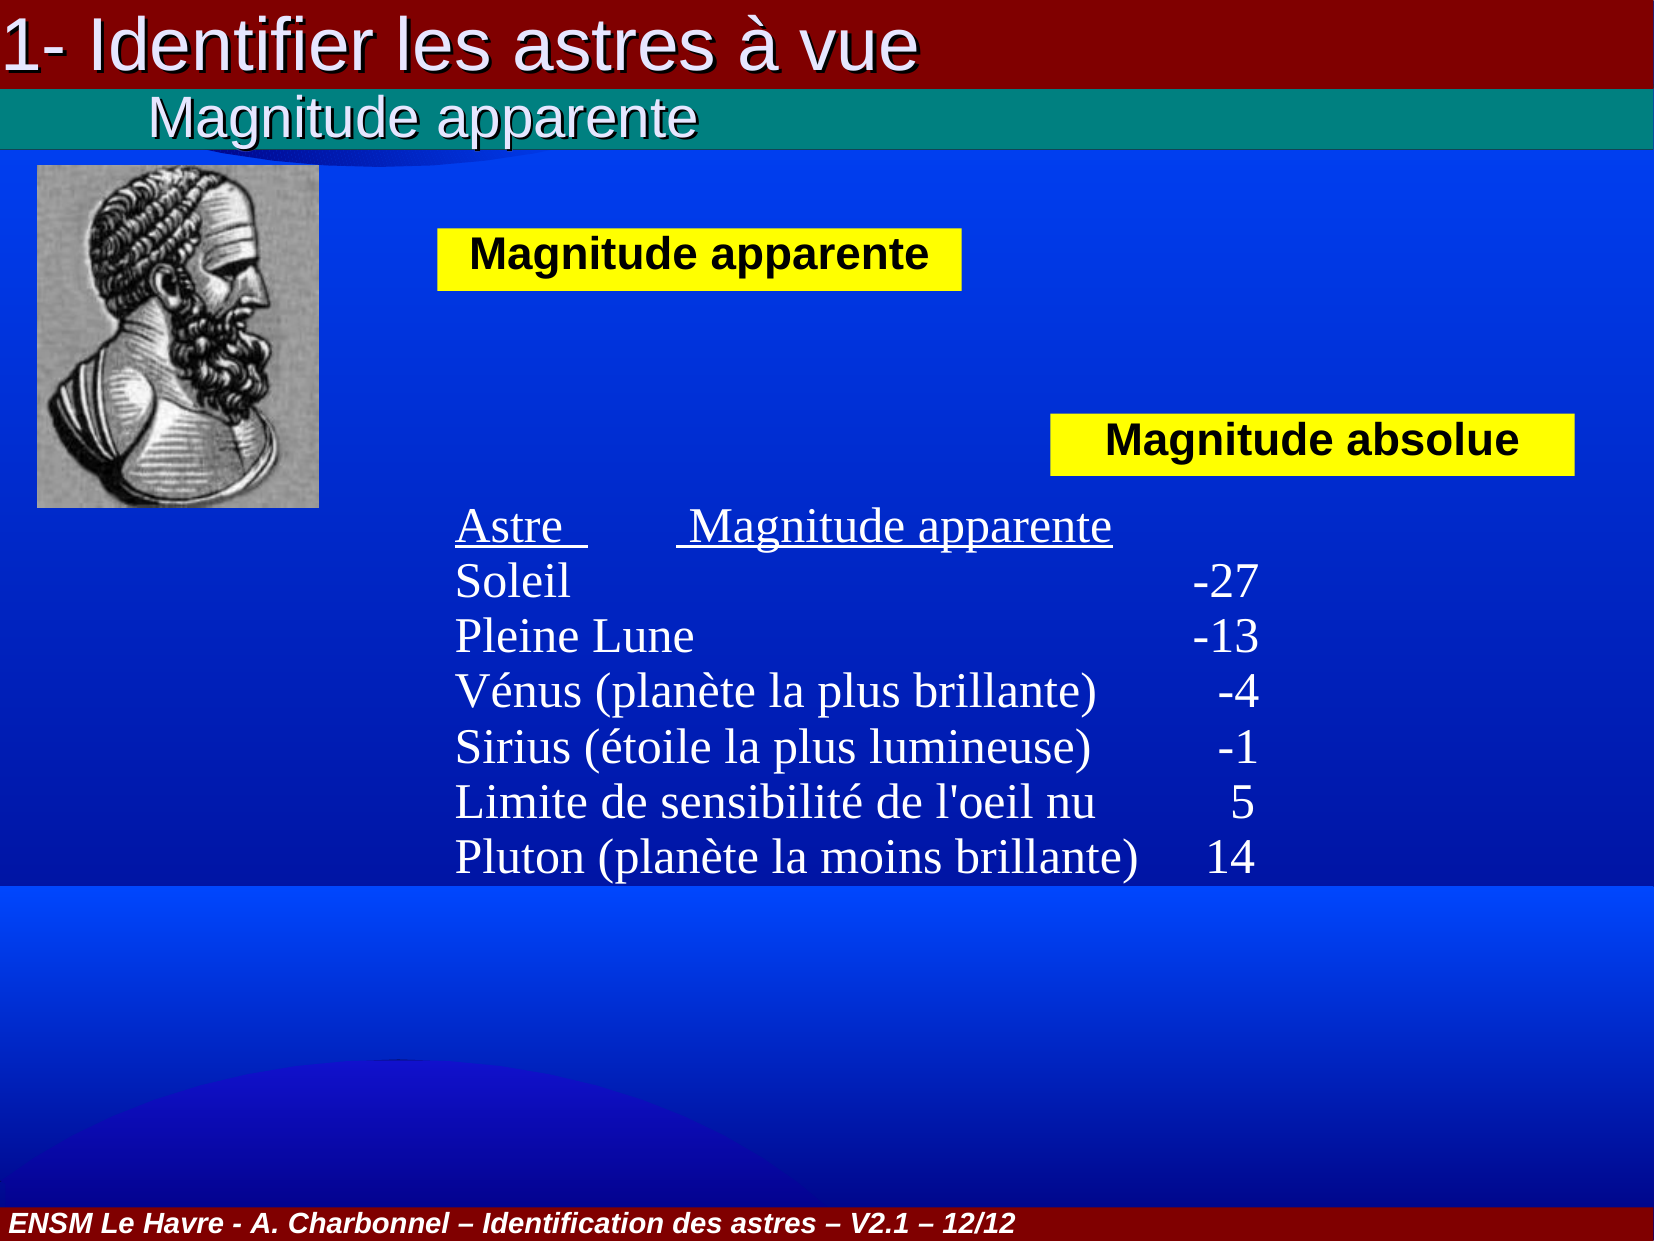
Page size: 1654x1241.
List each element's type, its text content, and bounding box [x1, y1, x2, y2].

text_box ENSM Le Havre - A. Charbonnel – Identification des astres – V2.1 – 12/12 [0, 1207, 1654, 1241]
text_box Astre Magnitude apparente Soleil -27 Pleine Lune -13 Vénus (planète la plus brillante) -4 Sirius (étoile la plus lumineuse) -1 Limite de sensibilité de l'oeil nu 5 Pluton (planète la moins brillante) 14 [454, 497, 1356, 892]
title Magnitude apparente [0, 89, 1654, 150]
text_box Magnitude apparente [437, 228, 962, 291]
text_box Magnitude absolue [1050, 413, 1575, 476]
title 1- Identifier les astres à vue [0, 0, 1654, 89]
picture [37, 165, 319, 508]
